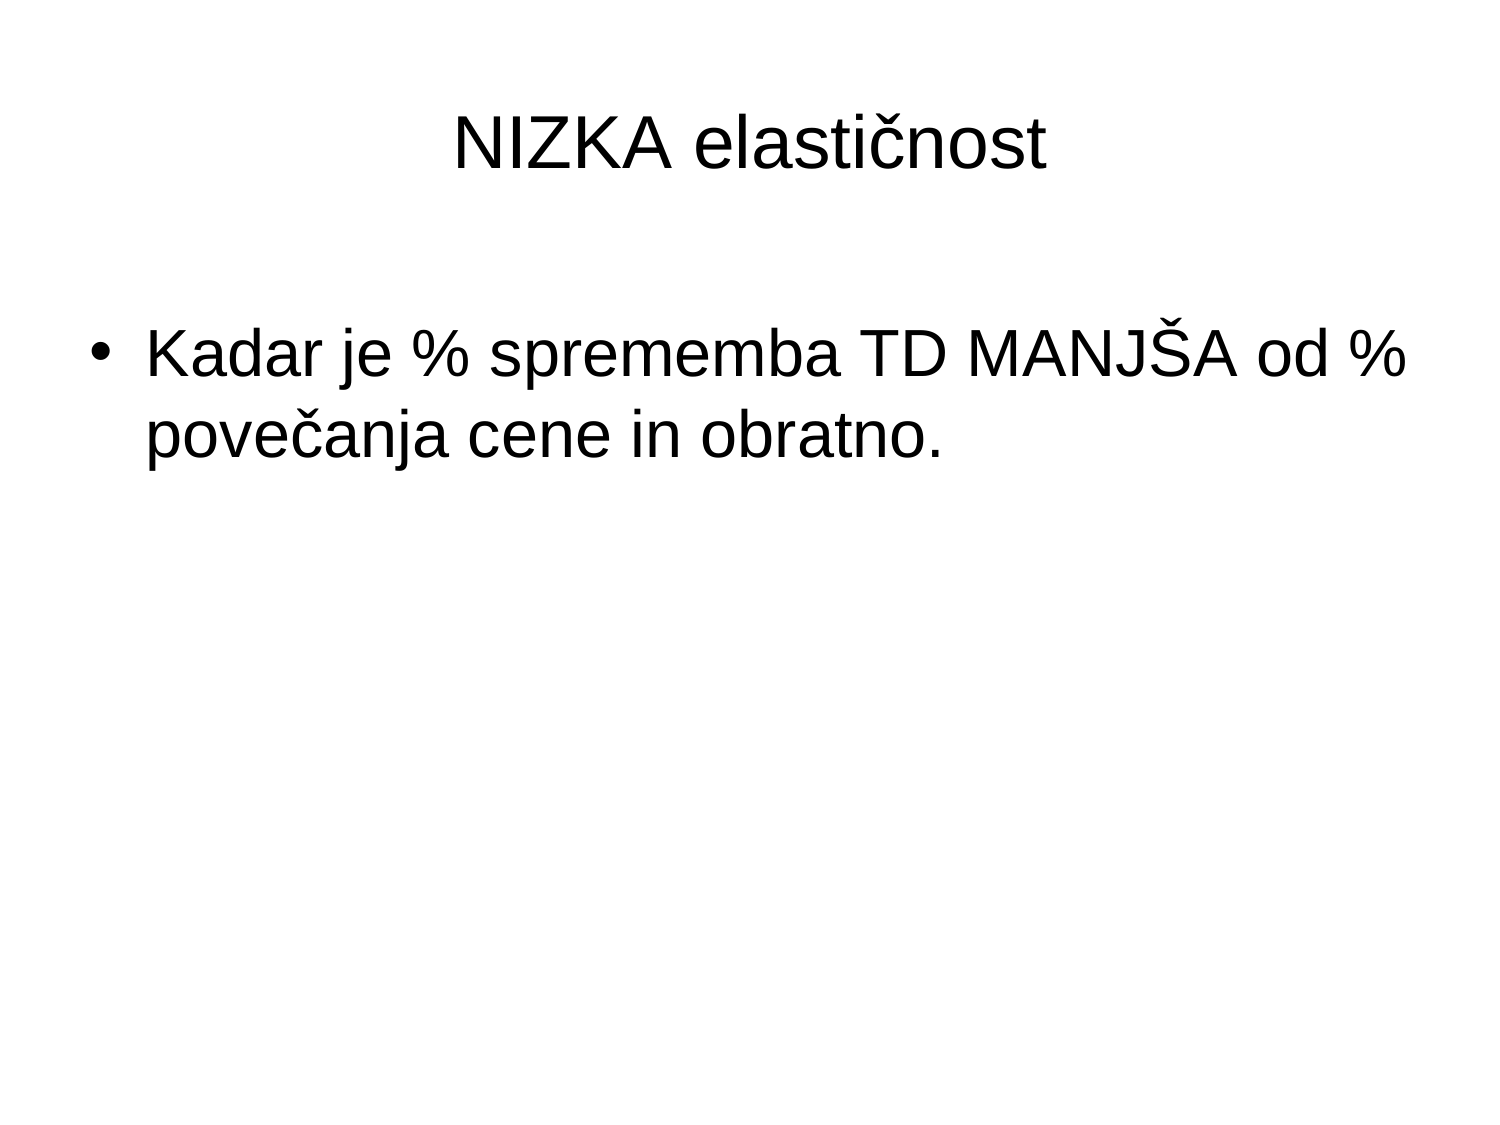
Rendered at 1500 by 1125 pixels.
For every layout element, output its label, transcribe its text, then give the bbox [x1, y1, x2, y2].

list Kadar je % sprememba TD MANJŠA od % povečanja cene in obratno. [75, 302, 1426, 1005]
title NIZKA elastičnost [75, 45, 1426, 233]
